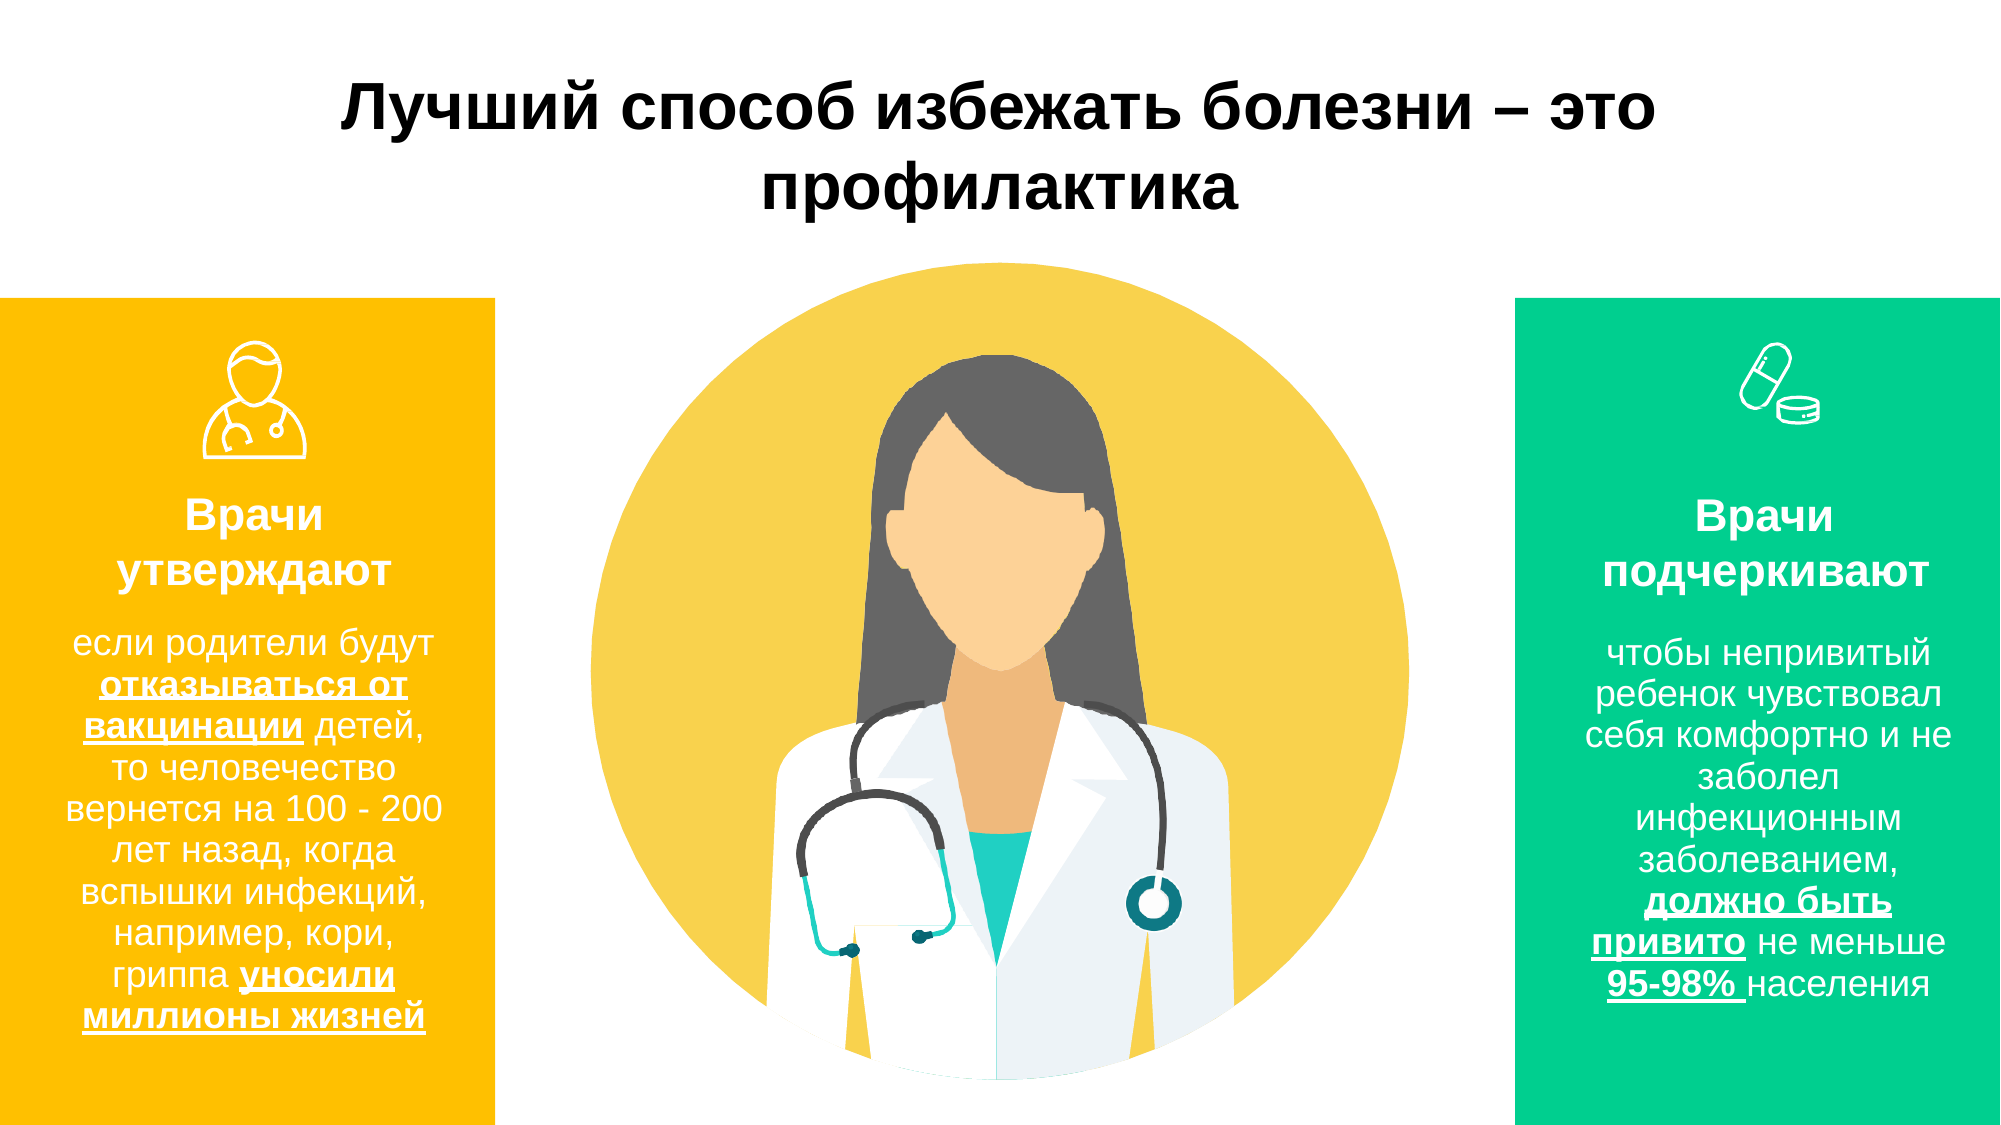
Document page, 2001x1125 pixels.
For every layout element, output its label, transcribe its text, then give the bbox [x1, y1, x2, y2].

text_box [590, 262, 1410, 1080]
text_box [1515, 297, 2000, 1125]
text_box Лучший способ избежать болезни – это профилактика [340, 63, 1660, 224]
text_box Врачи подчеркивают чтобы непривитый ребенок чувствовал себя комфортно и не заболел инфекционным заболеванием, должно быть привито не меньше 95-98% населения [1582, 486, 1955, 1005]
text_box [0, 297, 496, 1125]
text_box Врачи утверждают если родители будут отказываться от вакцинации детей, то человечество вернется на 100 - 200 лет назад, когда вспышки инфекций, например, кори, гриппа уносили миллионы жизней [62, 484, 445, 1037]
